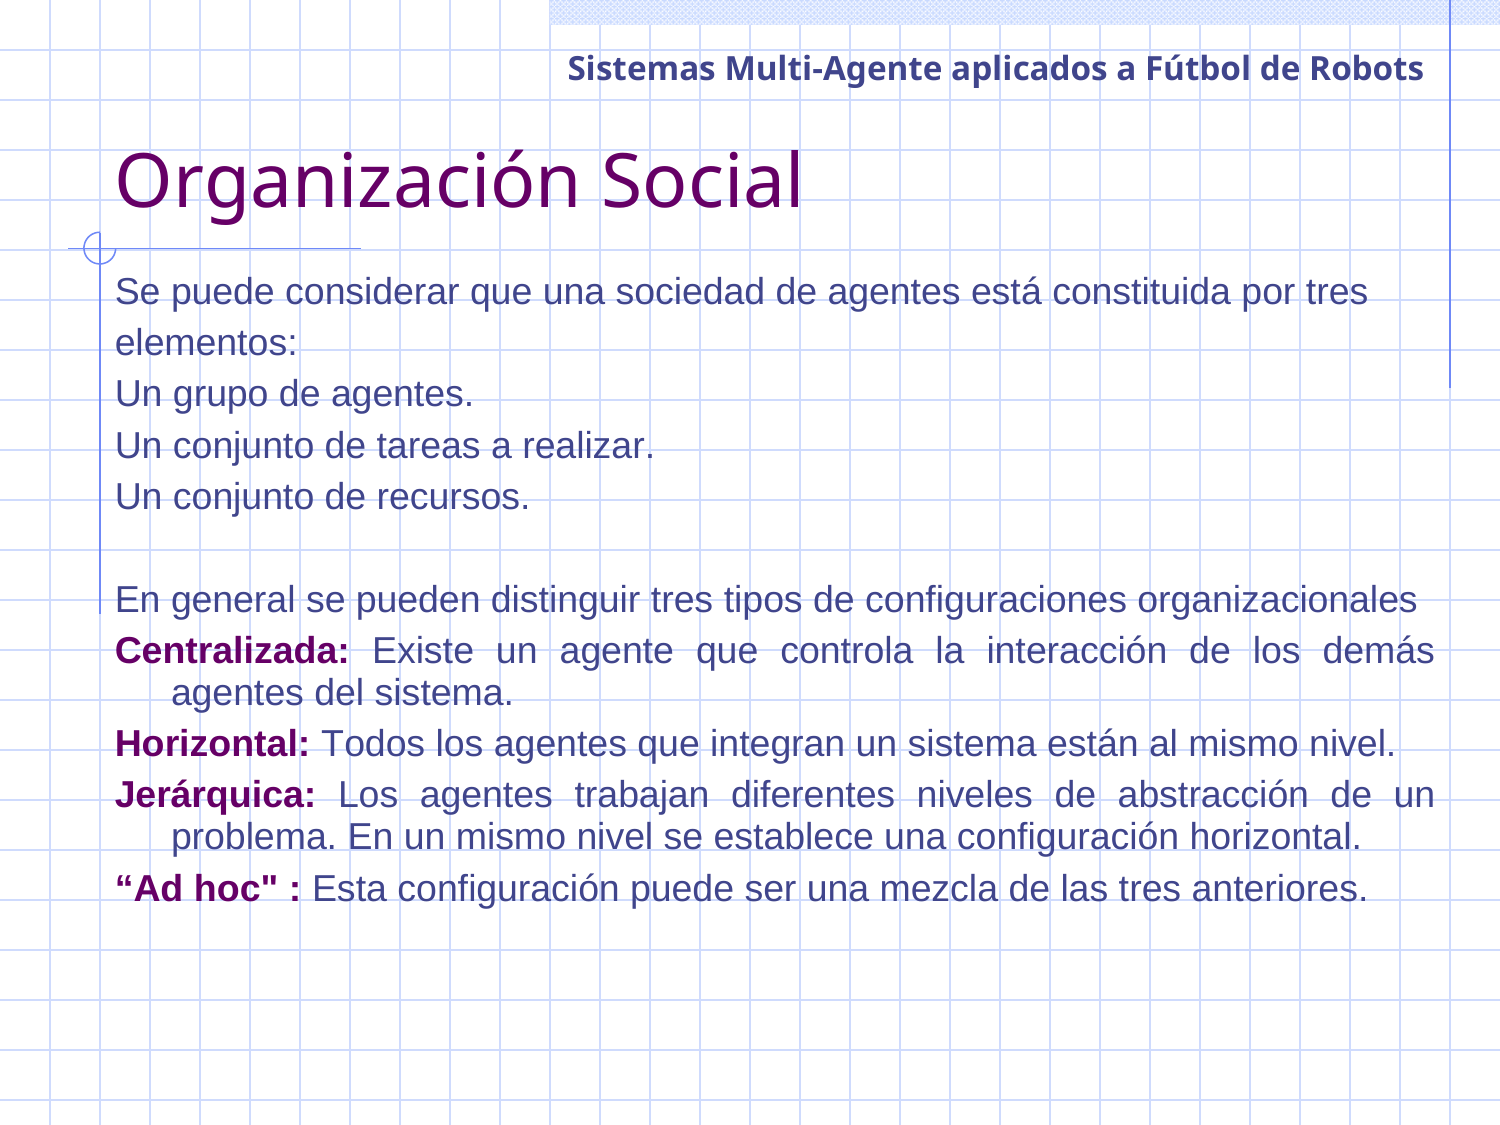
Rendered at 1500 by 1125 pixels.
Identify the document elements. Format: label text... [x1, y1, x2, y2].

picture [549, 0, 1449, 25]
title Organización Social [99, 112, 1000, 238]
text_box Sistemas Multi-Agente aplicados a Fútbol de Robots [450, 37, 1441, 99]
list Se puede considerar que una sociedad de agentes está constituida por tres elementos: Un grupo de agentes. Un conjunto de tareas a realizar. Un conjunto de recursos. En general se pueden distinguir tres tipos de configuraciones organizacionales Centralizada: Existe un agente que controla la interacción de los demás agentes del sistema. Horizontal: Todos los agentes que integran un sistema están al mismo nivel. Jerárquica: Los agentes trabajan diferentes niveles de abstracción de un problema. En un mismo nivel se establece una configuración horizontal. “Ad hoc" : Esta configuración puede ser una mezcla de las tres anteriores. [99, 262, 1450, 1038]
picture [1451, 0, 1500, 25]
